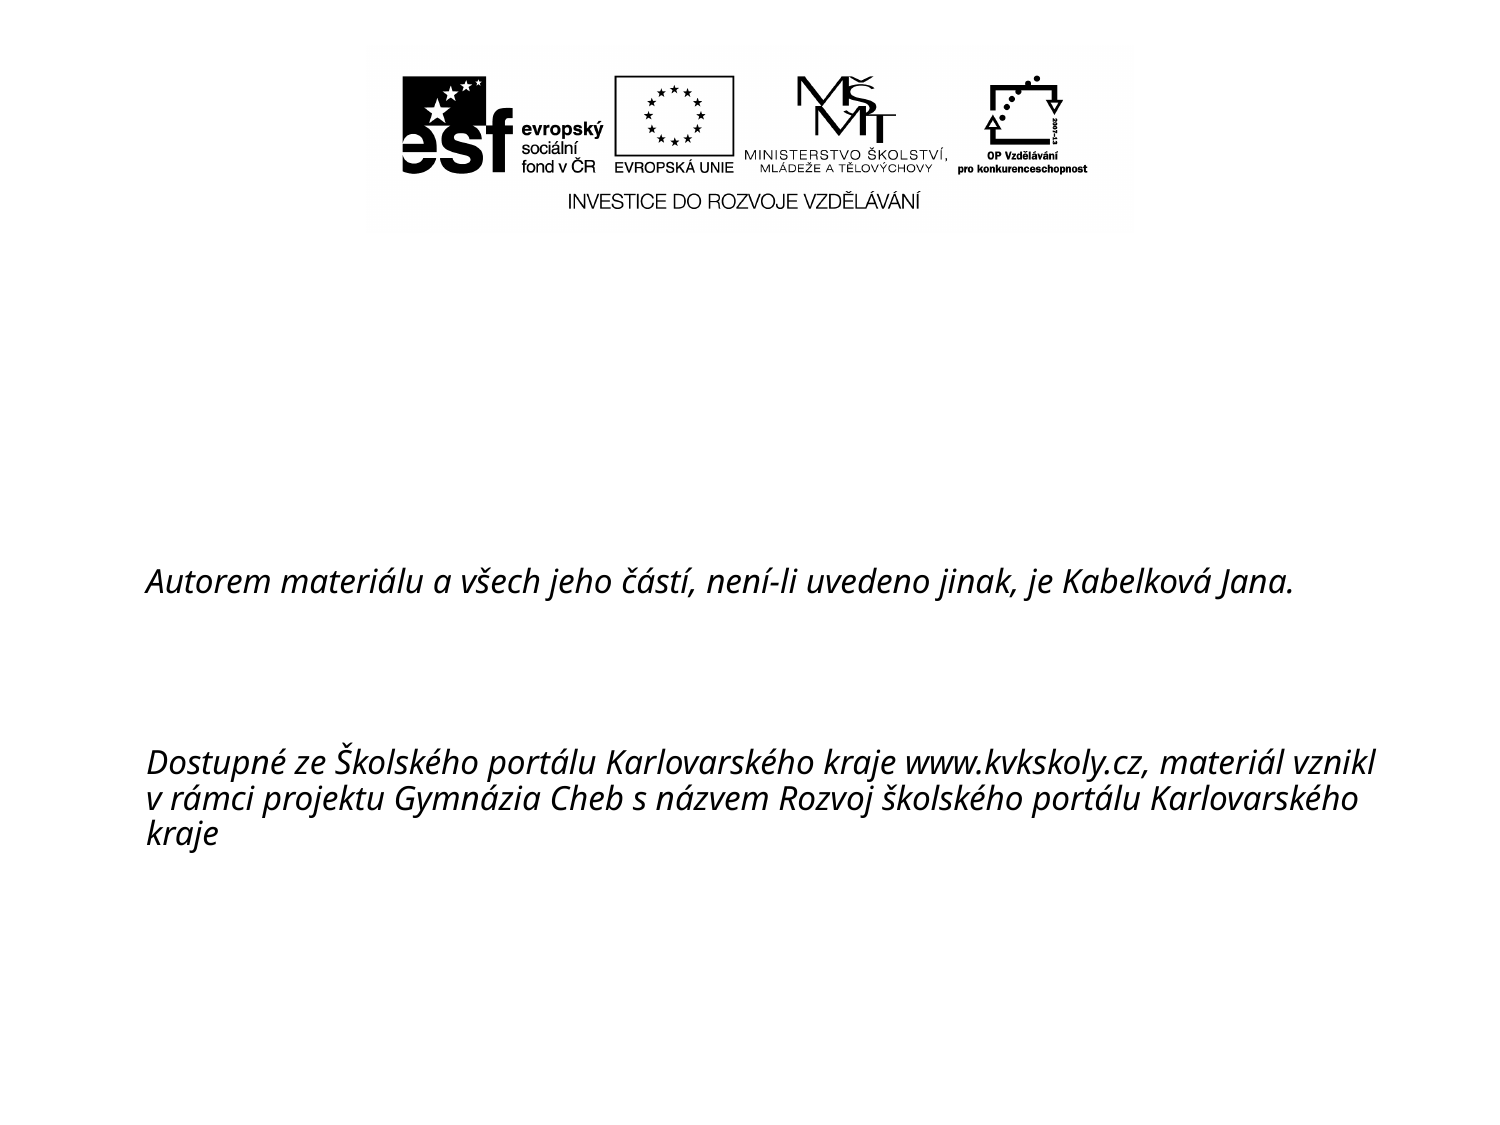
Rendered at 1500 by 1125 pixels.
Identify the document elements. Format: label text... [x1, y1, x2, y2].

list Autorem materiálu a všech jeho částí, není-li uvedeno jinak, je Kabelková Jana. Dostupné ze Školského portálu Karlovarského kraje www.kvkskoly.cz, materiál vznikl v rámci projektu Gymnázia Cheb s názvem Rozvoj školského portálu Karlovarského kraje [75, 262, 1426, 1006]
picture [366, 45, 1134, 233]
